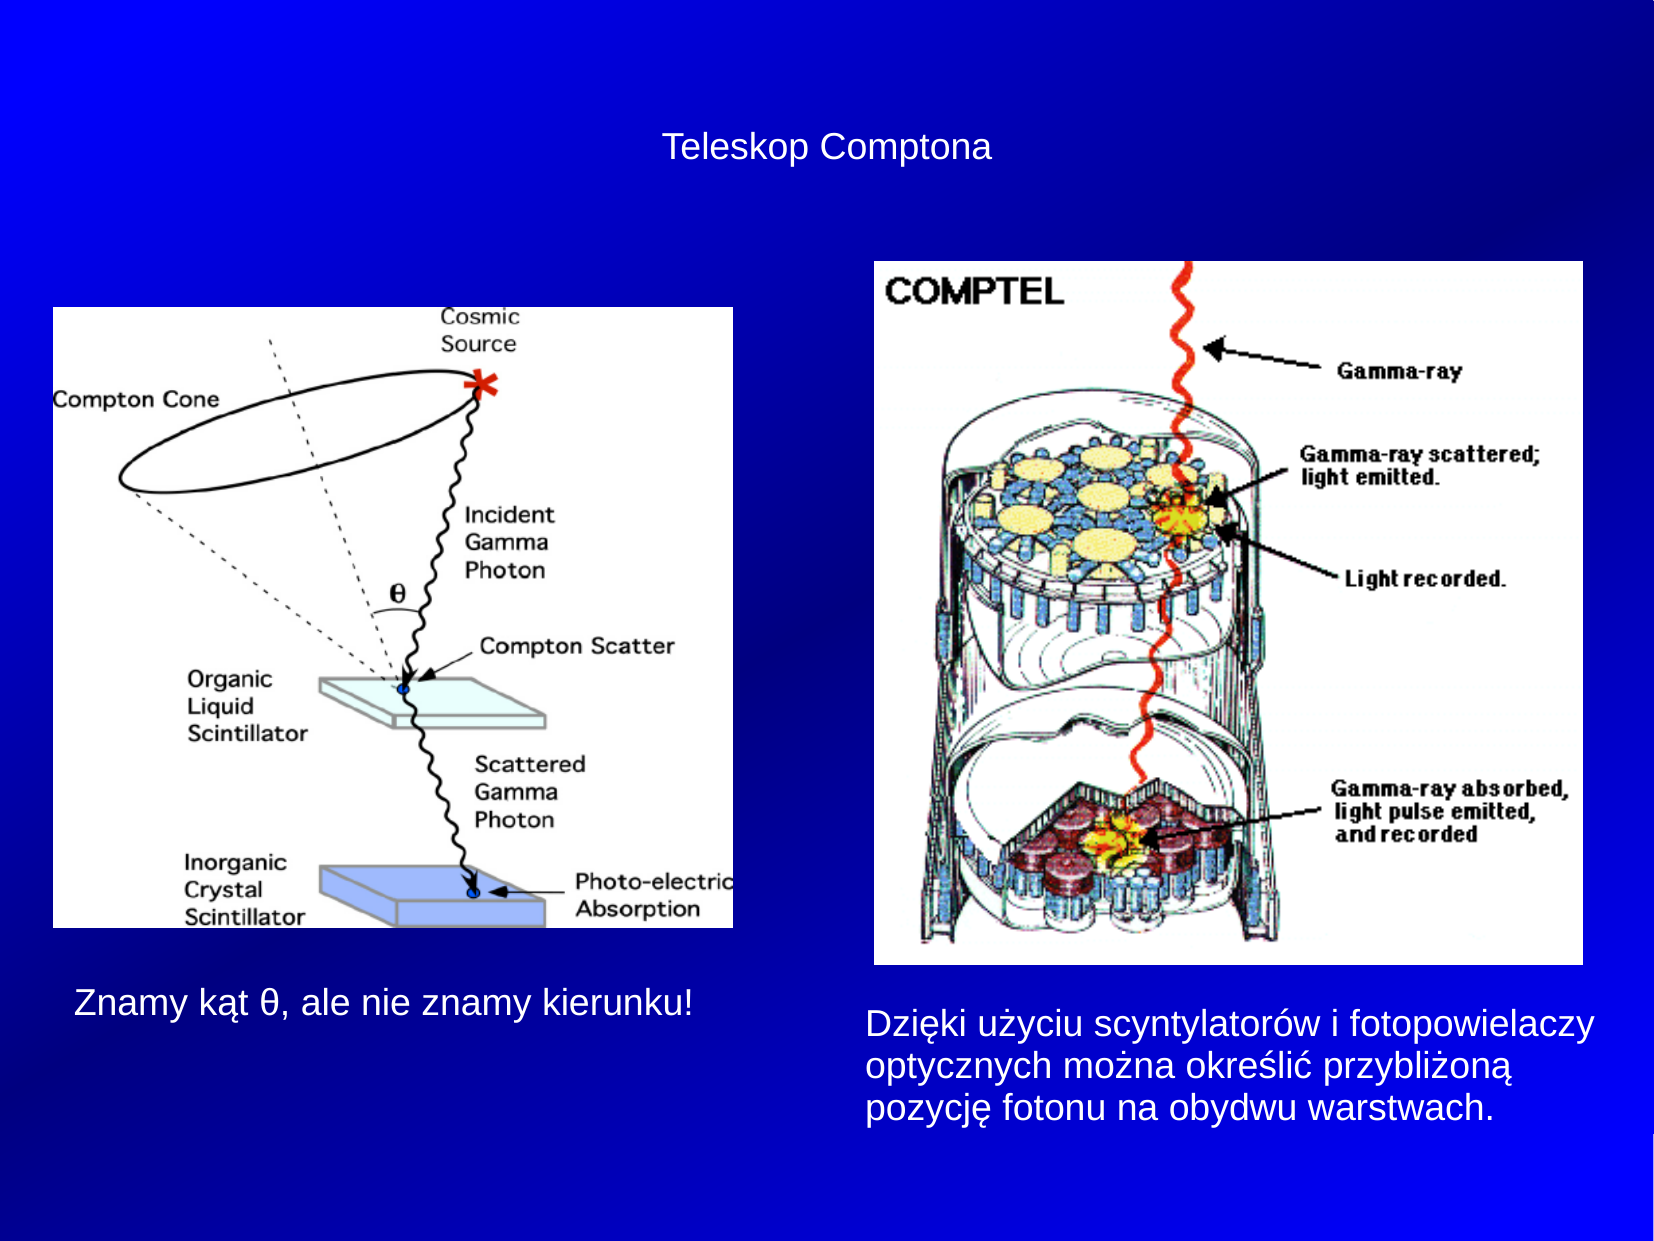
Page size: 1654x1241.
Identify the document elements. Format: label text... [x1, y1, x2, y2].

picture [874, 261, 1583, 965]
text_box Dzięki użyciu scyntylatorów i fotopowielaczy optycznych można określić przybliżoną pozycję fotonu na obydwu warstwach. [850, 995, 1611, 1137]
text_box Teleskop Comptona [646, 118, 1007, 175]
picture [53, 307, 733, 928]
text_box Znamy kąt θ, ale nie znamy kierunku! [59, 974, 709, 1032]
